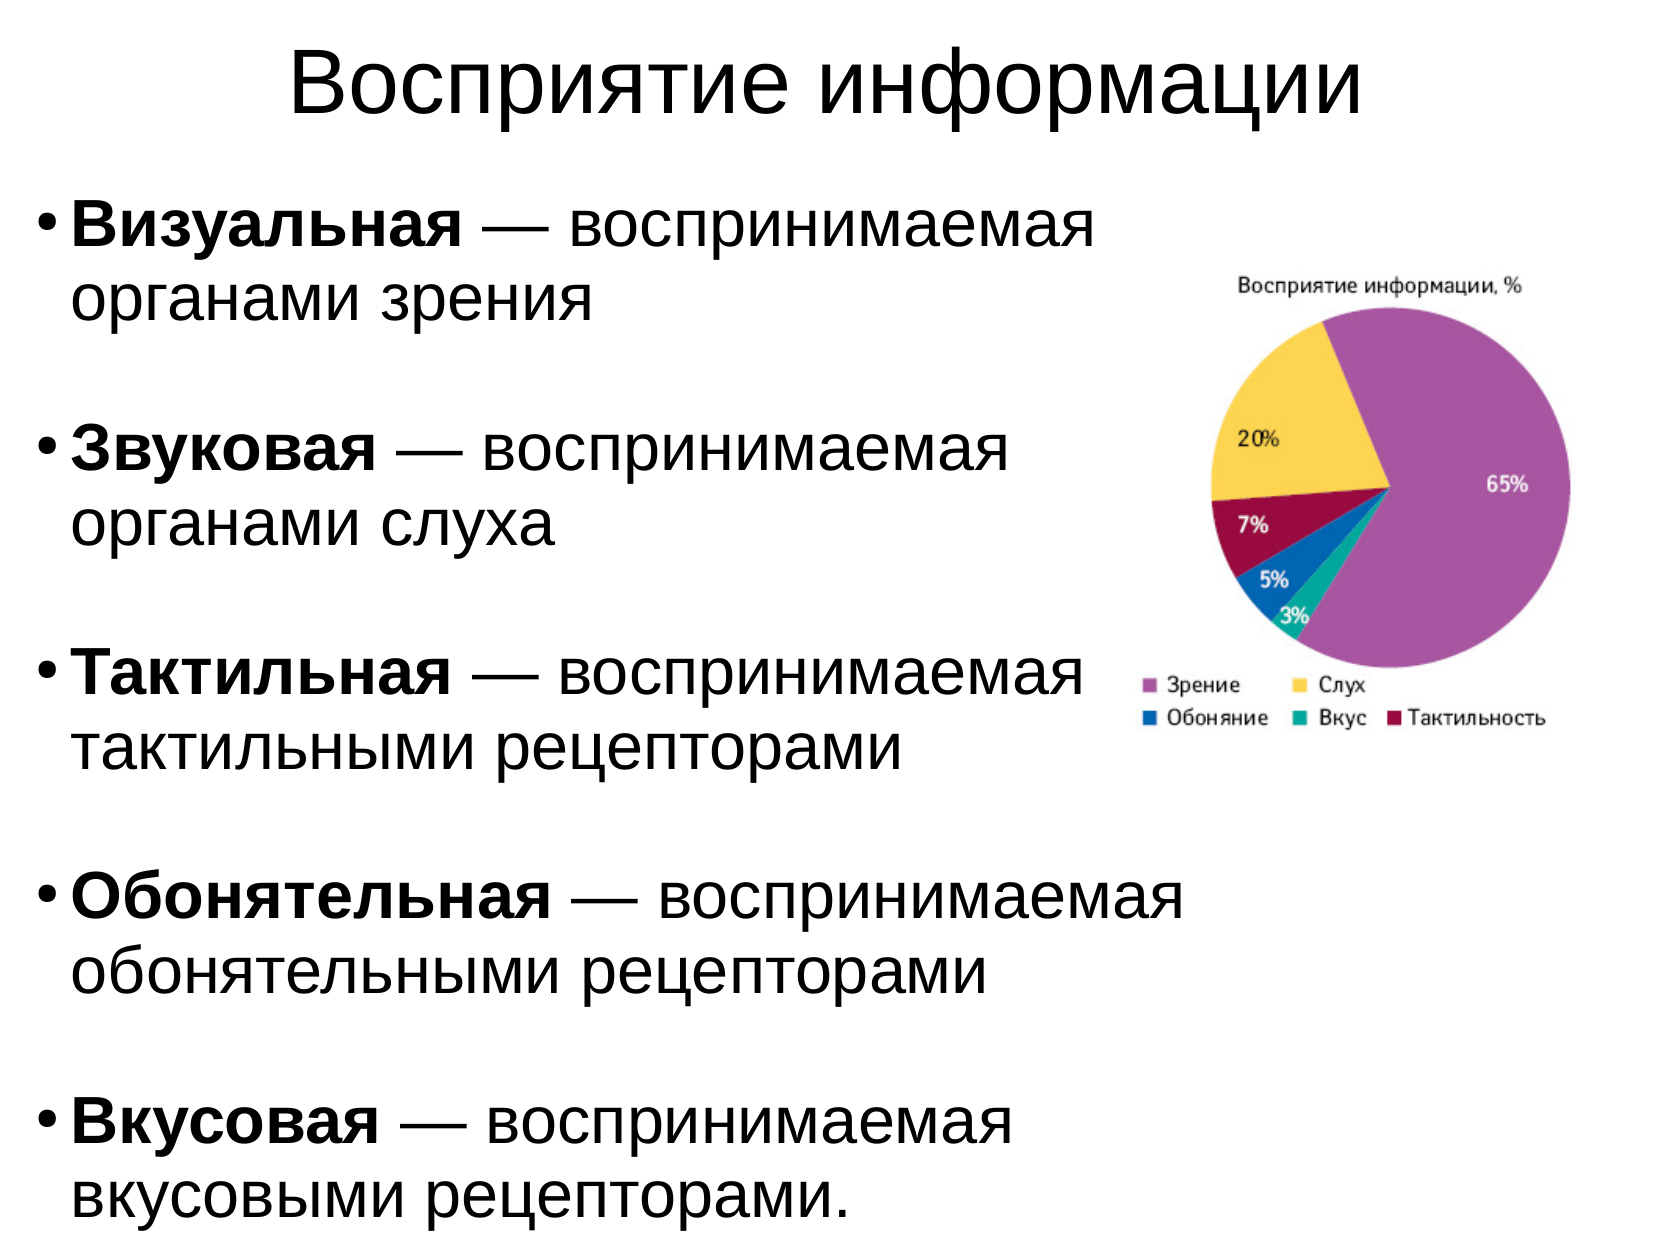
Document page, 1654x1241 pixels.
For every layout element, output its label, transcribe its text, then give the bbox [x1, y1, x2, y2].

subtitle Визуальная — воспринимаемая органами зрения Звуковая — воспринимаемая органами слуха Тактильная — воспринимаемая тактильными рецепторами Обонятельная — воспринимаемая обонятельными рецепторами Вкусовая — воспринимаемая вкусовыми рецепторами. [35, 110, 1193, 1233]
picture [1098, 271, 1616, 733]
title Восприятие информации [82, 0, 1571, 186]
